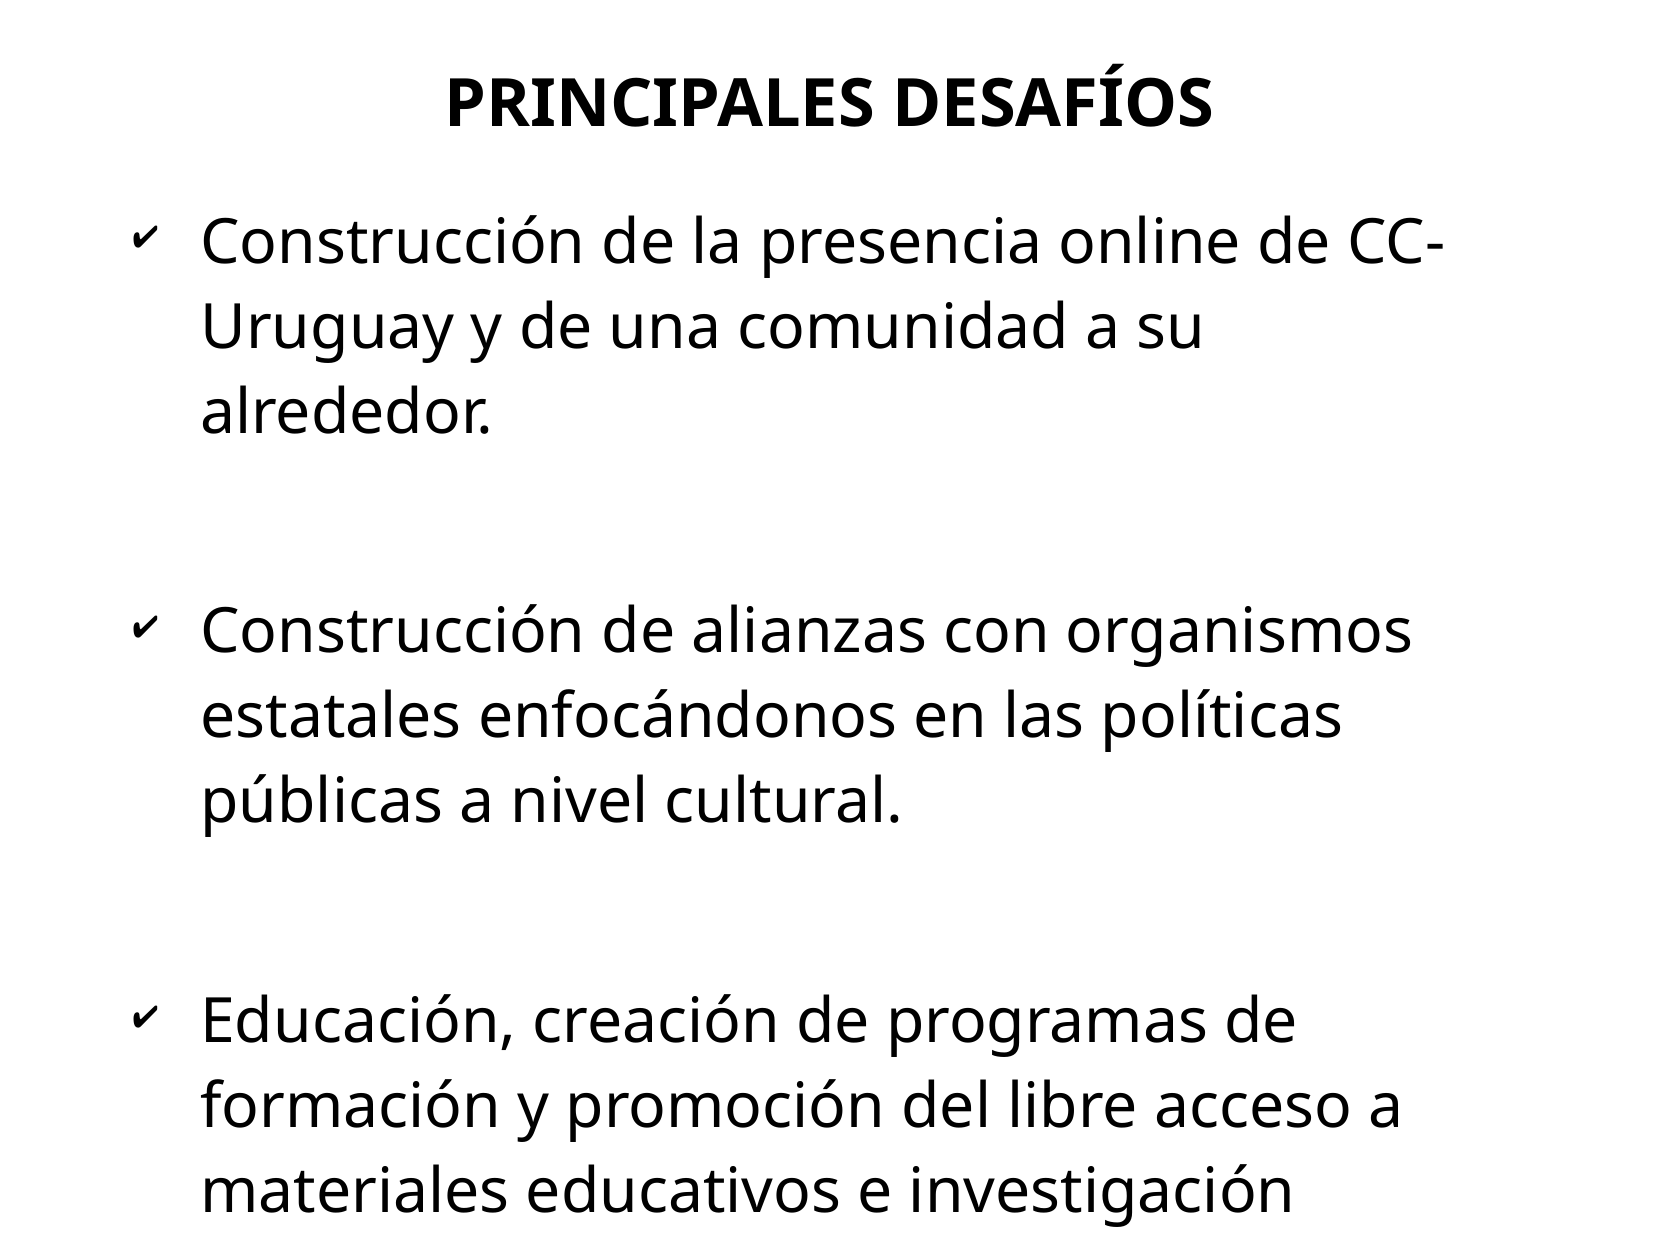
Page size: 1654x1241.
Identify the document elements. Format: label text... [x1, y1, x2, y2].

text_box PRINCIPALES DESAFÍOS [348, 47, 1312, 157]
text_box Construcción de la presencia online de CC-Uruguay y de una comunidad a su alrededor. Construcción de alianzas con organismos estatales enfocándonos en las políticas públicas a nivel cultural. Educación, creación de programas de formación y promoción del libre acceso a materiales educativos e investigación científica. [118, 188, 1512, 1177]
